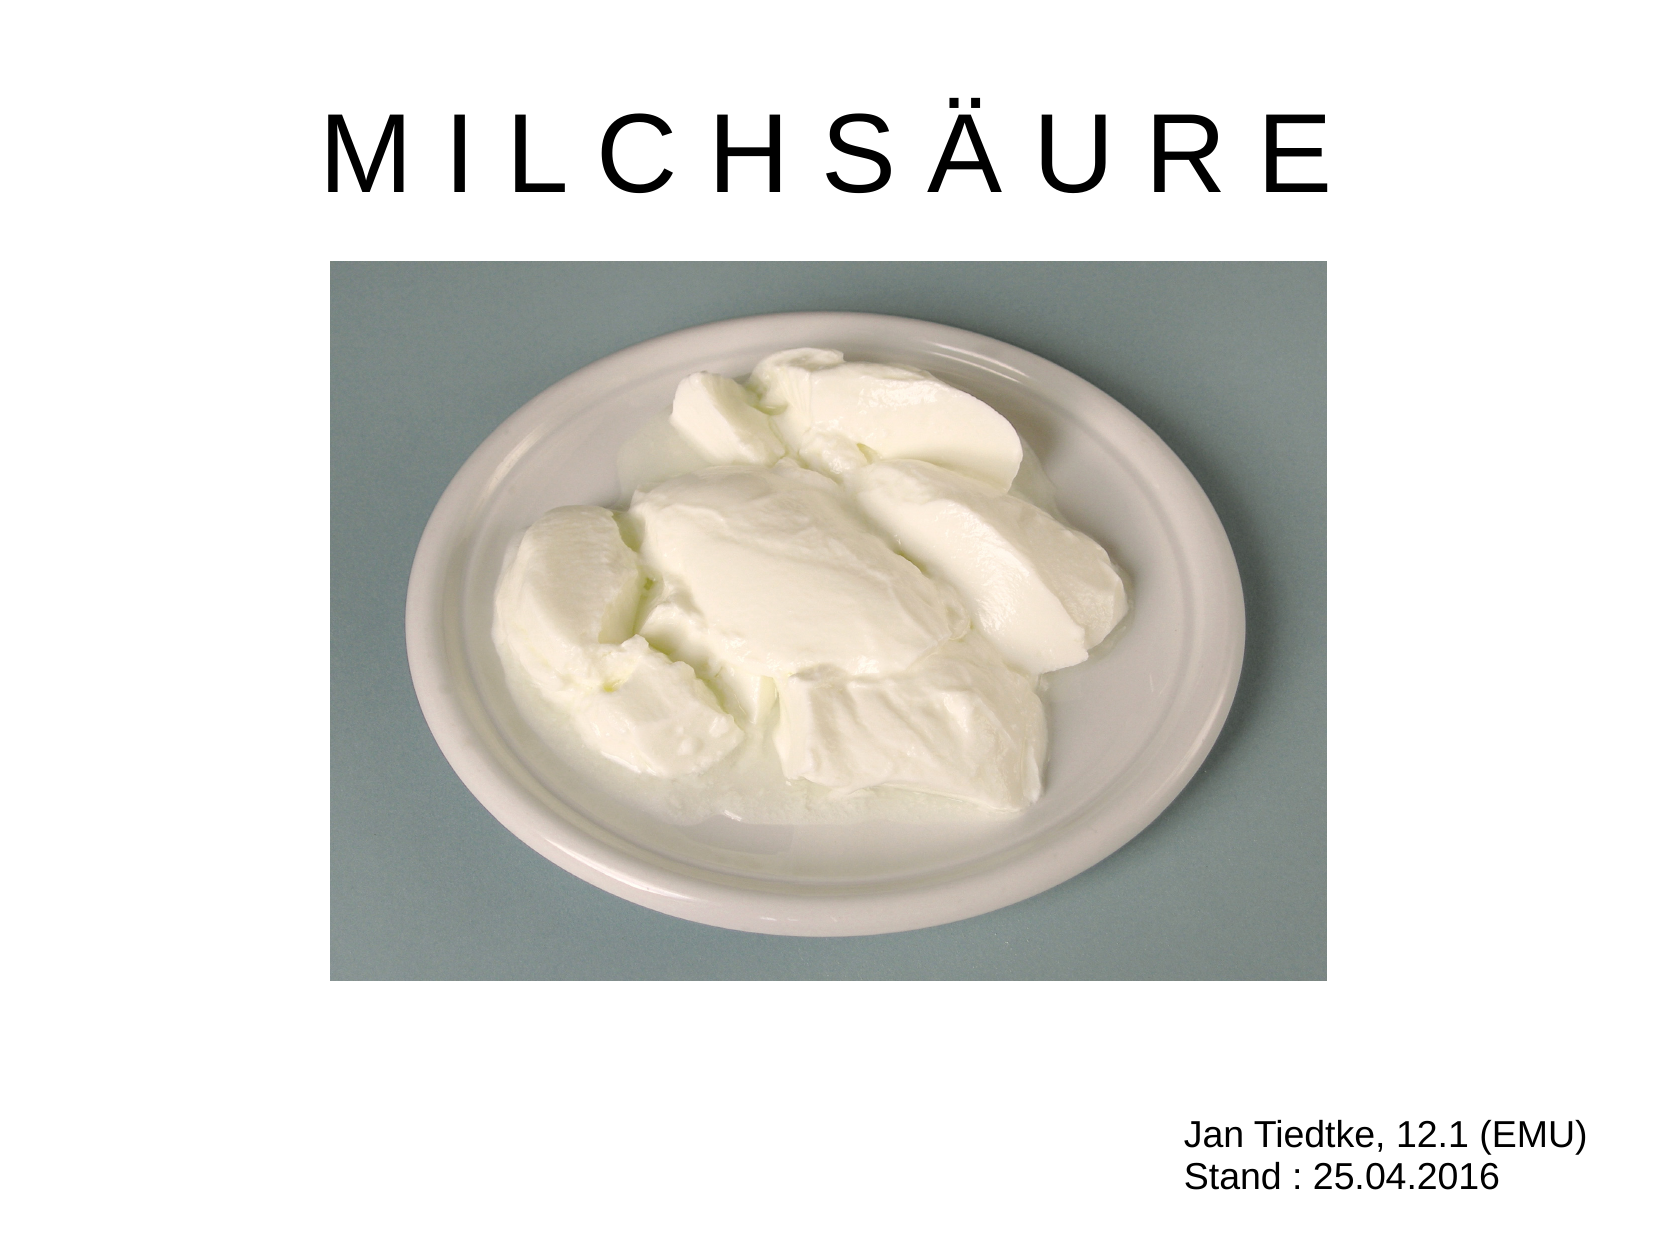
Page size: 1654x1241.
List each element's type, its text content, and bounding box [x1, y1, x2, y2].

picture [330, 261, 1327, 981]
title M I L C H S Ä U R E [82, 49, 1571, 257]
text_box Jan Tiedtke, 12.1 (EMU) Stand : 25.04.2016 [1169, 1105, 1607, 1205]
